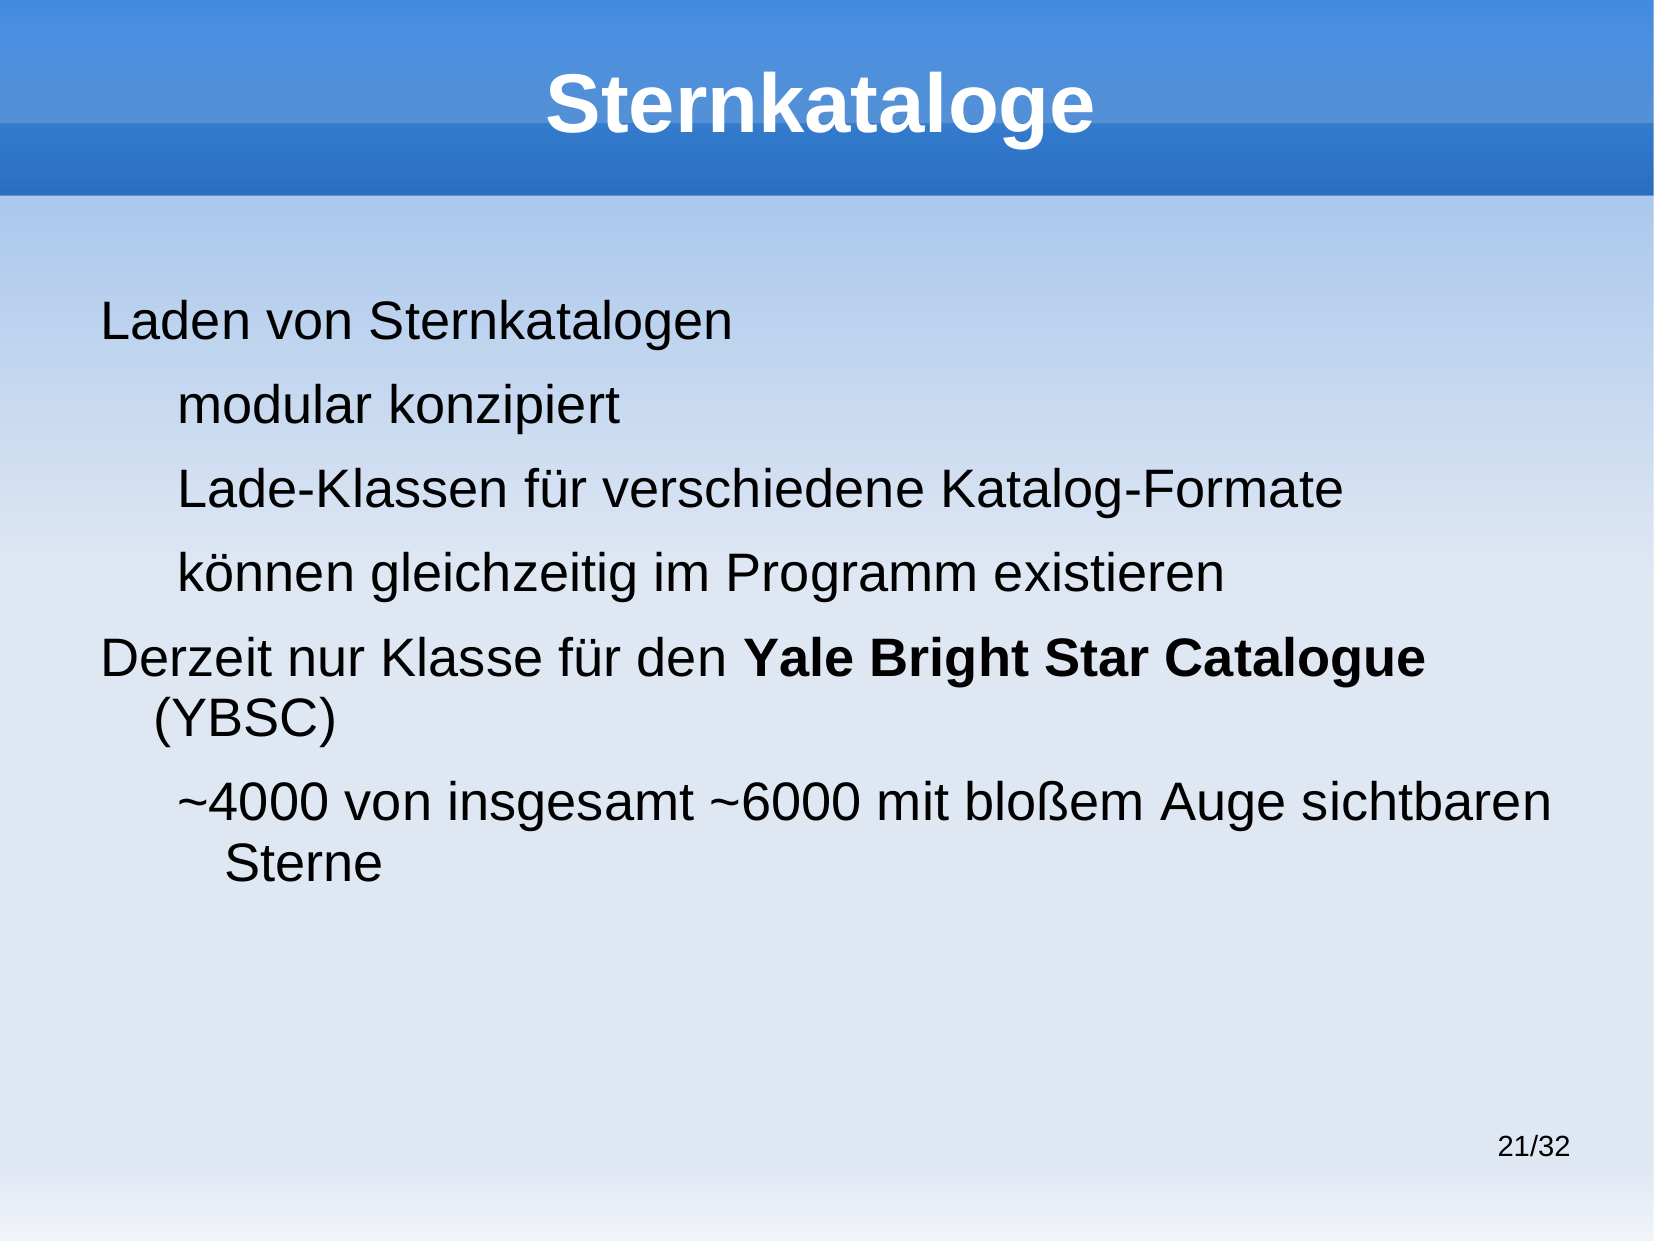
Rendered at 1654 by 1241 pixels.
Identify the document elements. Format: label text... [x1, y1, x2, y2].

picture [0, 0, 1654, 1241]
title Sternkataloge [76, 7, 1565, 200]
list Laden von Sternkatalogen modular konzipiert Lade-Klassen für verschiedene Katalog-Formate können gleichzeitig im Programm existieren Derzeit nur Klasse für den Yale Bright Star Catalogue (YBSC) ~4000 von insgesamt ~6000 mit bloßem Auge sichtbaren Sterne [82, 290, 1571, 1094]
